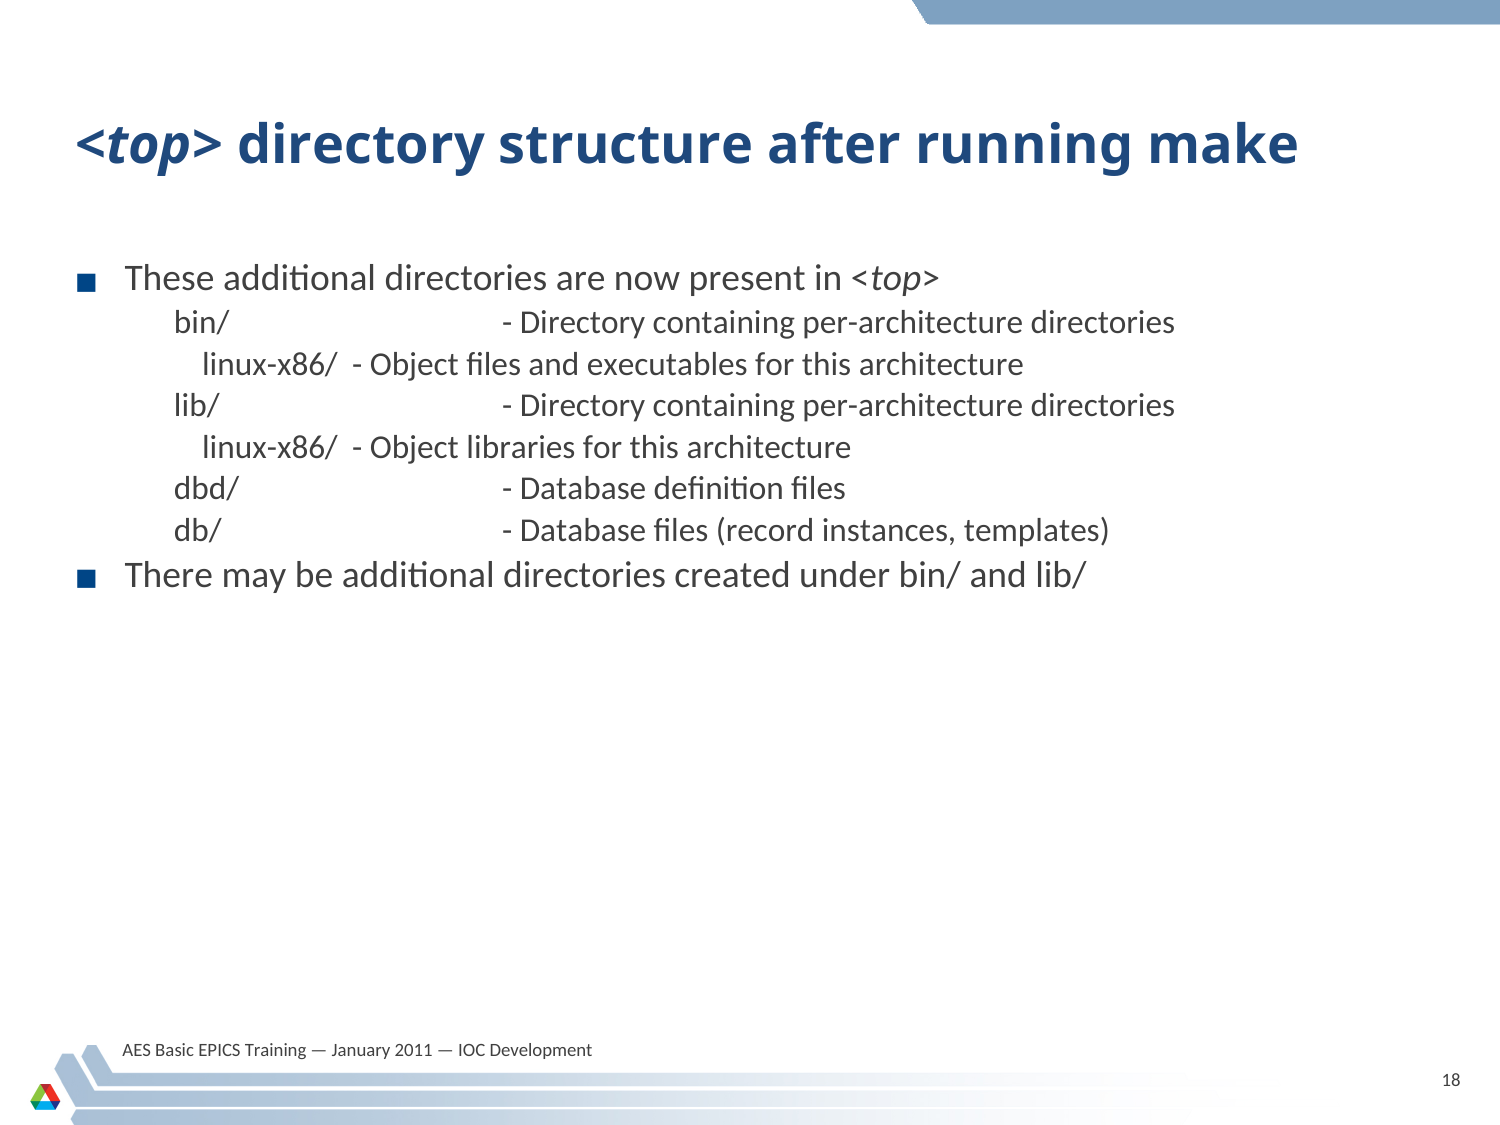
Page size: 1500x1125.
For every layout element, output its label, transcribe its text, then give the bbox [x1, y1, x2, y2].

picture [0, 1037, 1500, 1125]
list These additional directories are now present in <top> bin/ - Directory containing per-architecture directories linux-x86/ - Object files and executables for this architecture lib/ - Directory containing per-architecture directories linux-x86/ - Object libraries for this architecture dbd/ - Database definition files db/ - Database files (record instances, templates) There may be additional directories created under bin/ and lib/ [75, 262, 1426, 640]
picture [0, 0, 1500, 26]
title <top> directory structure after running make [75, 111, 1426, 175]
